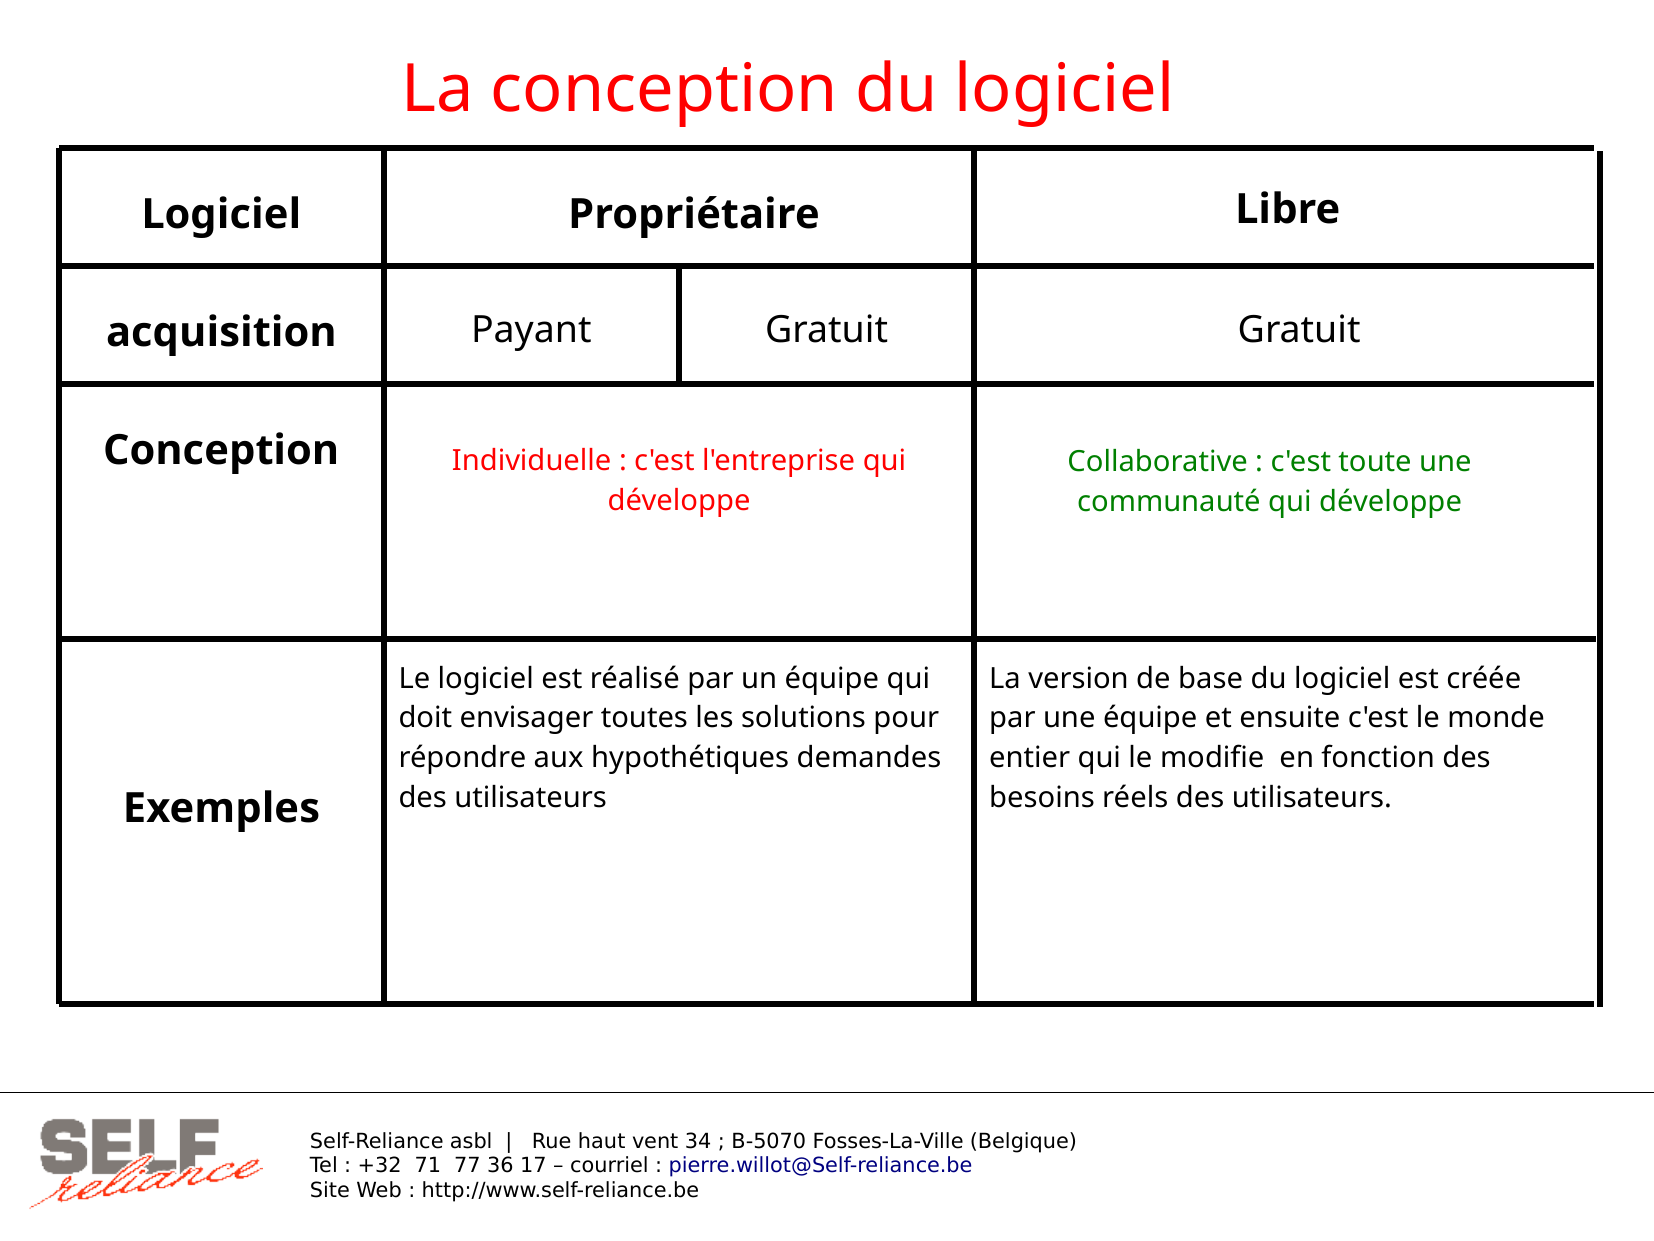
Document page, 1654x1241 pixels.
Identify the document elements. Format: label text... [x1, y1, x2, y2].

picture [28, 1116, 263, 1214]
text_box Libre [1036, 168, 1539, 261]
text_box Conception [59, 409, 383, 502]
text_box Collaborative : c'est toute une communauté qui développe [974, 393, 1565, 649]
text_box Individuelle : c'est l'entreprise qui développe [383, 392, 975, 649]
text_box Gratuit [708, 295, 945, 375]
text_box Payant [413, 295, 650, 375]
text_box La conception du logiciel [236, 29, 1359, 166]
text_box Logiciel [59, 173, 384, 266]
text_box acquisition [59, 291, 384, 384]
text_box Self-Reliance asbl | Rue haut vent 34 ; B-5070 Fosses-La-Ville (Belgique) Tel : +32 71 77 36 17 – courriel : pierre.willot@Self-reliance.be Site Web : http://www.self-reliance.be [295, 1122, 1388, 1210]
text_box Le logiciel est réalisé par un équipe qui doit envisager toutes les solutions pour répondre aux hypothétiques demandes des utilisateurs [383, 649, 974, 907]
text_box Propriétaire [442, 173, 945, 266]
text_box Exemples [59, 767, 383, 861]
text_box Gratuit [1181, 295, 1418, 375]
text_box La version de base du logiciel est créée par une équipe et ensuite c'est le monde entier qui le modifie en fonction des besoins réels des utilisateurs. [974, 649, 1565, 907]
